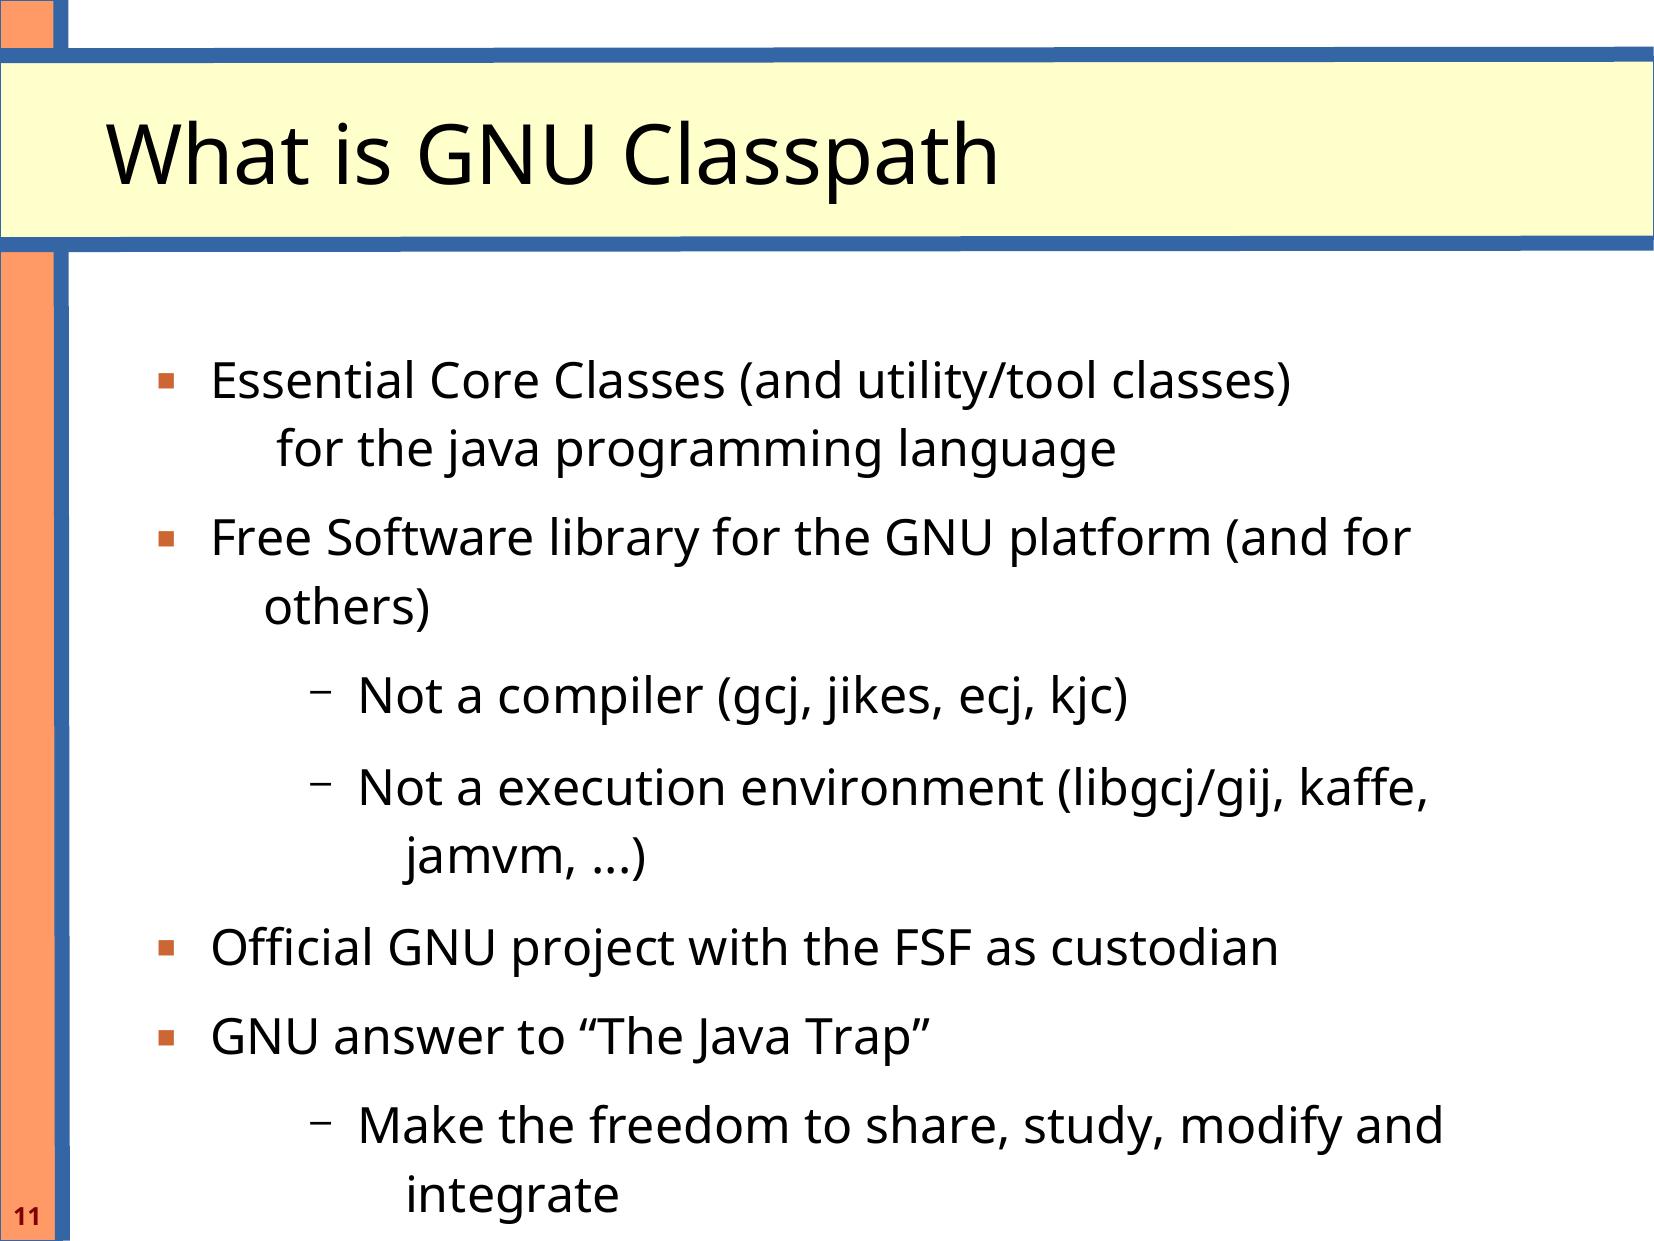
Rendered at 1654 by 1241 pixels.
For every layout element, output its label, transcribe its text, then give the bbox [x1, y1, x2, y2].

title What is GNU Classpath [105, 92, 1605, 212]
list Essential Core Classes (and utility/tool classes) for the java programming language Free Software library for the GNU platform (and for others) Not a compiler (gcj, jikes, ecj, kjc) Not a execution environment (libgcj/gij, kaffe, jamvm, ...) Official GNU project with the FSF as custodian GNU answer to “The Java Trap” Make the freedom to share, study, modify and integrate available to all Free Software hackers wanting to use the java programming language [121, 344, 1534, 1127]
